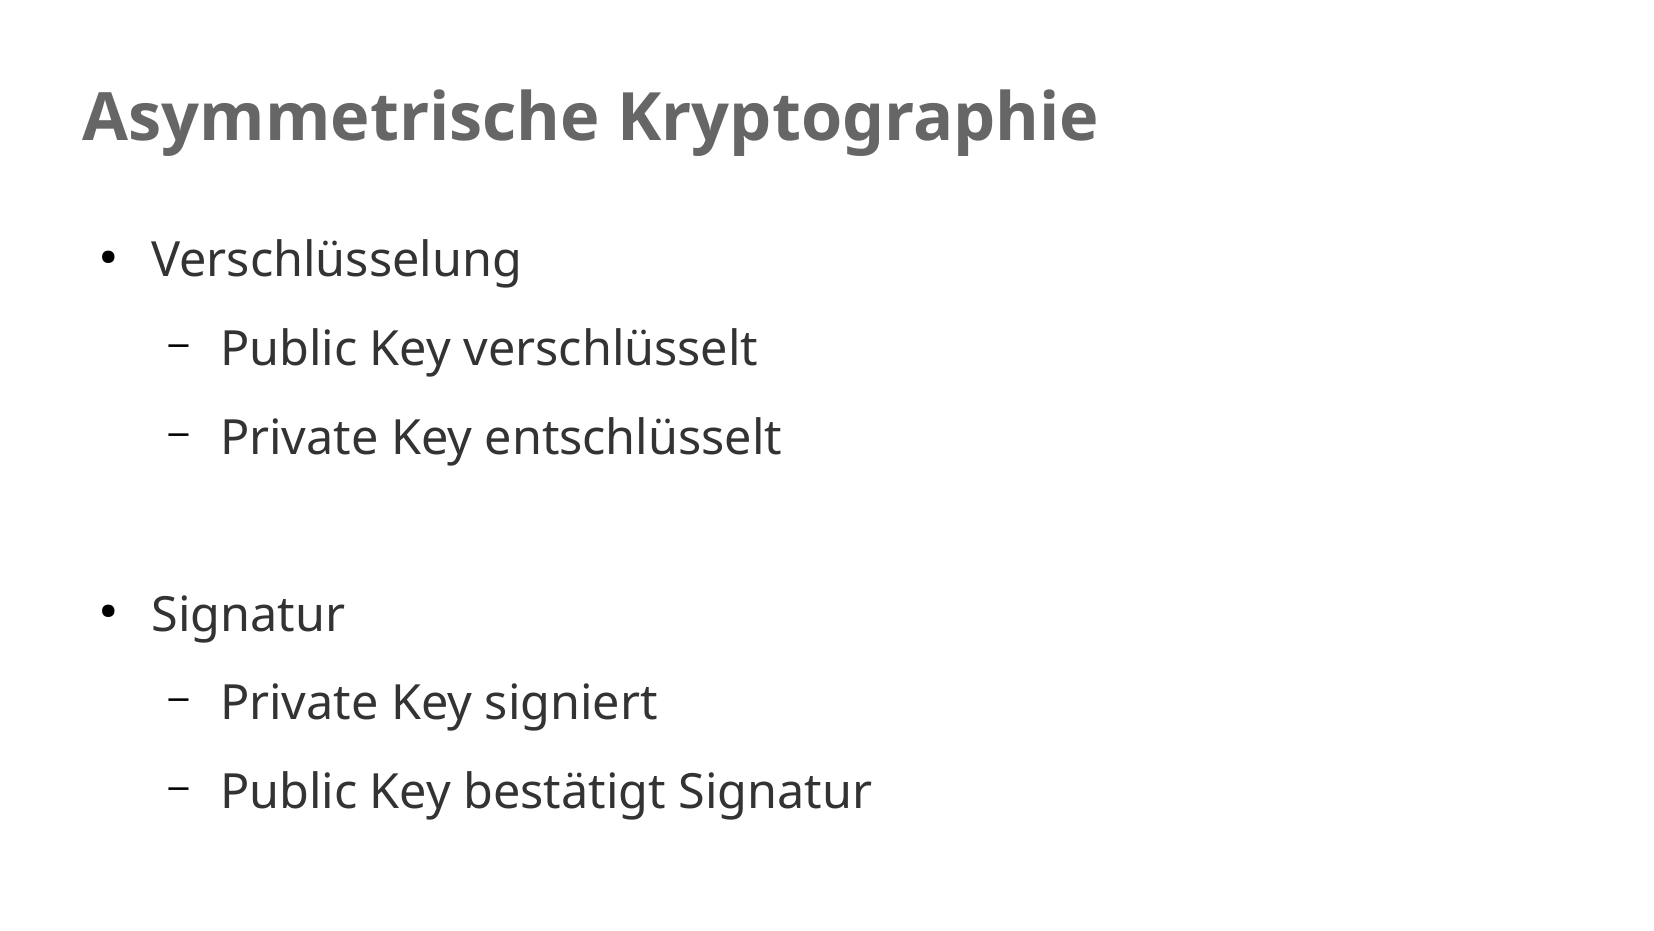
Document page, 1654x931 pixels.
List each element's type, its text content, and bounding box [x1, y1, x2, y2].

list Verschlüsselung Public Key verschlüsselt Private Key entschlüsselt Signatur Private Key signiert Public Key bestätigt Signatur [82, 225, 1126, 827]
title Asymmetrische Kryptographie [82, 37, 1571, 193]
